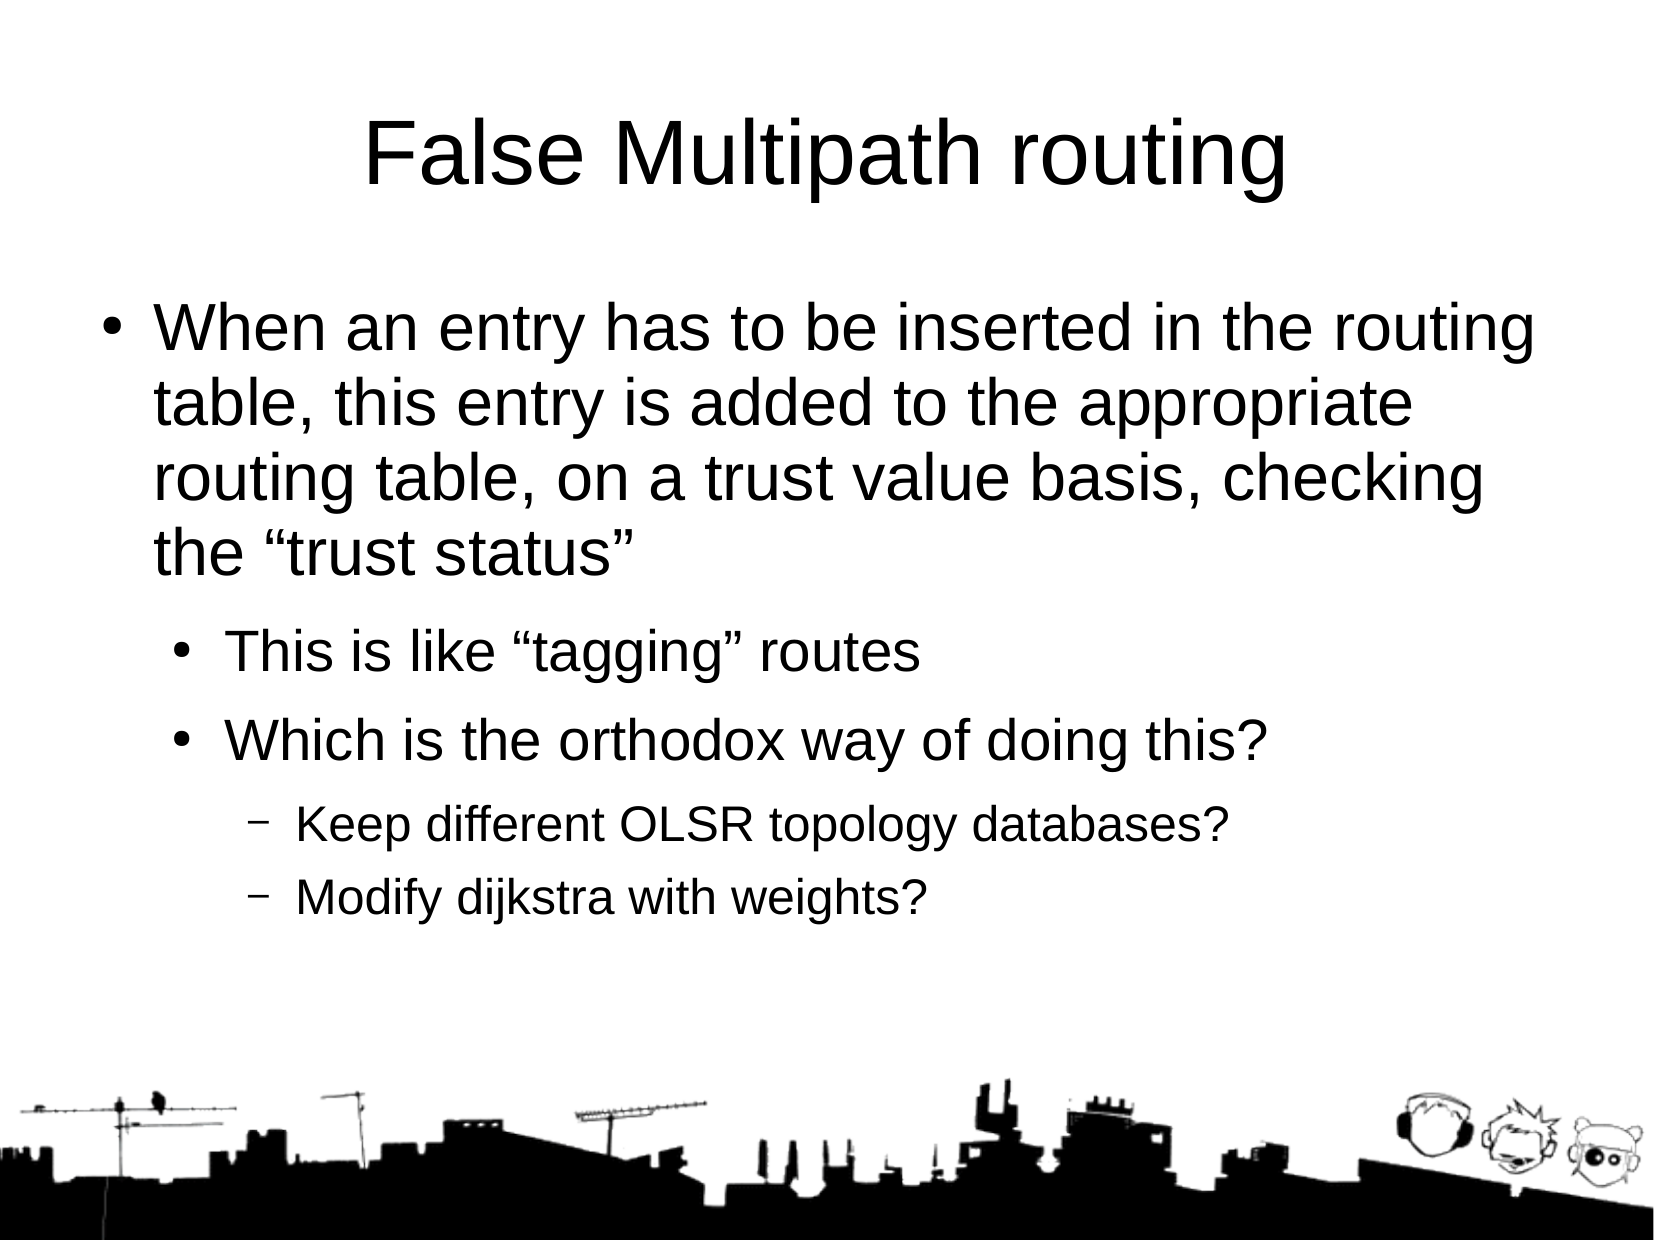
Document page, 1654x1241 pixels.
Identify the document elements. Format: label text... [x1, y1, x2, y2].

picture [0, 1077, 1654, 1240]
title False Multipath routing [82, 56, 1571, 250]
list When an entry has to be inserted in the routing table, this entry is added to the appropriate routing table, on a trust value basis, checking the “trust status” This is like “tagging” routes Which is the orthodox way of doing this? Keep different OLSR topology databases? Modify dijkstra with weights? [82, 290, 1571, 1094]
